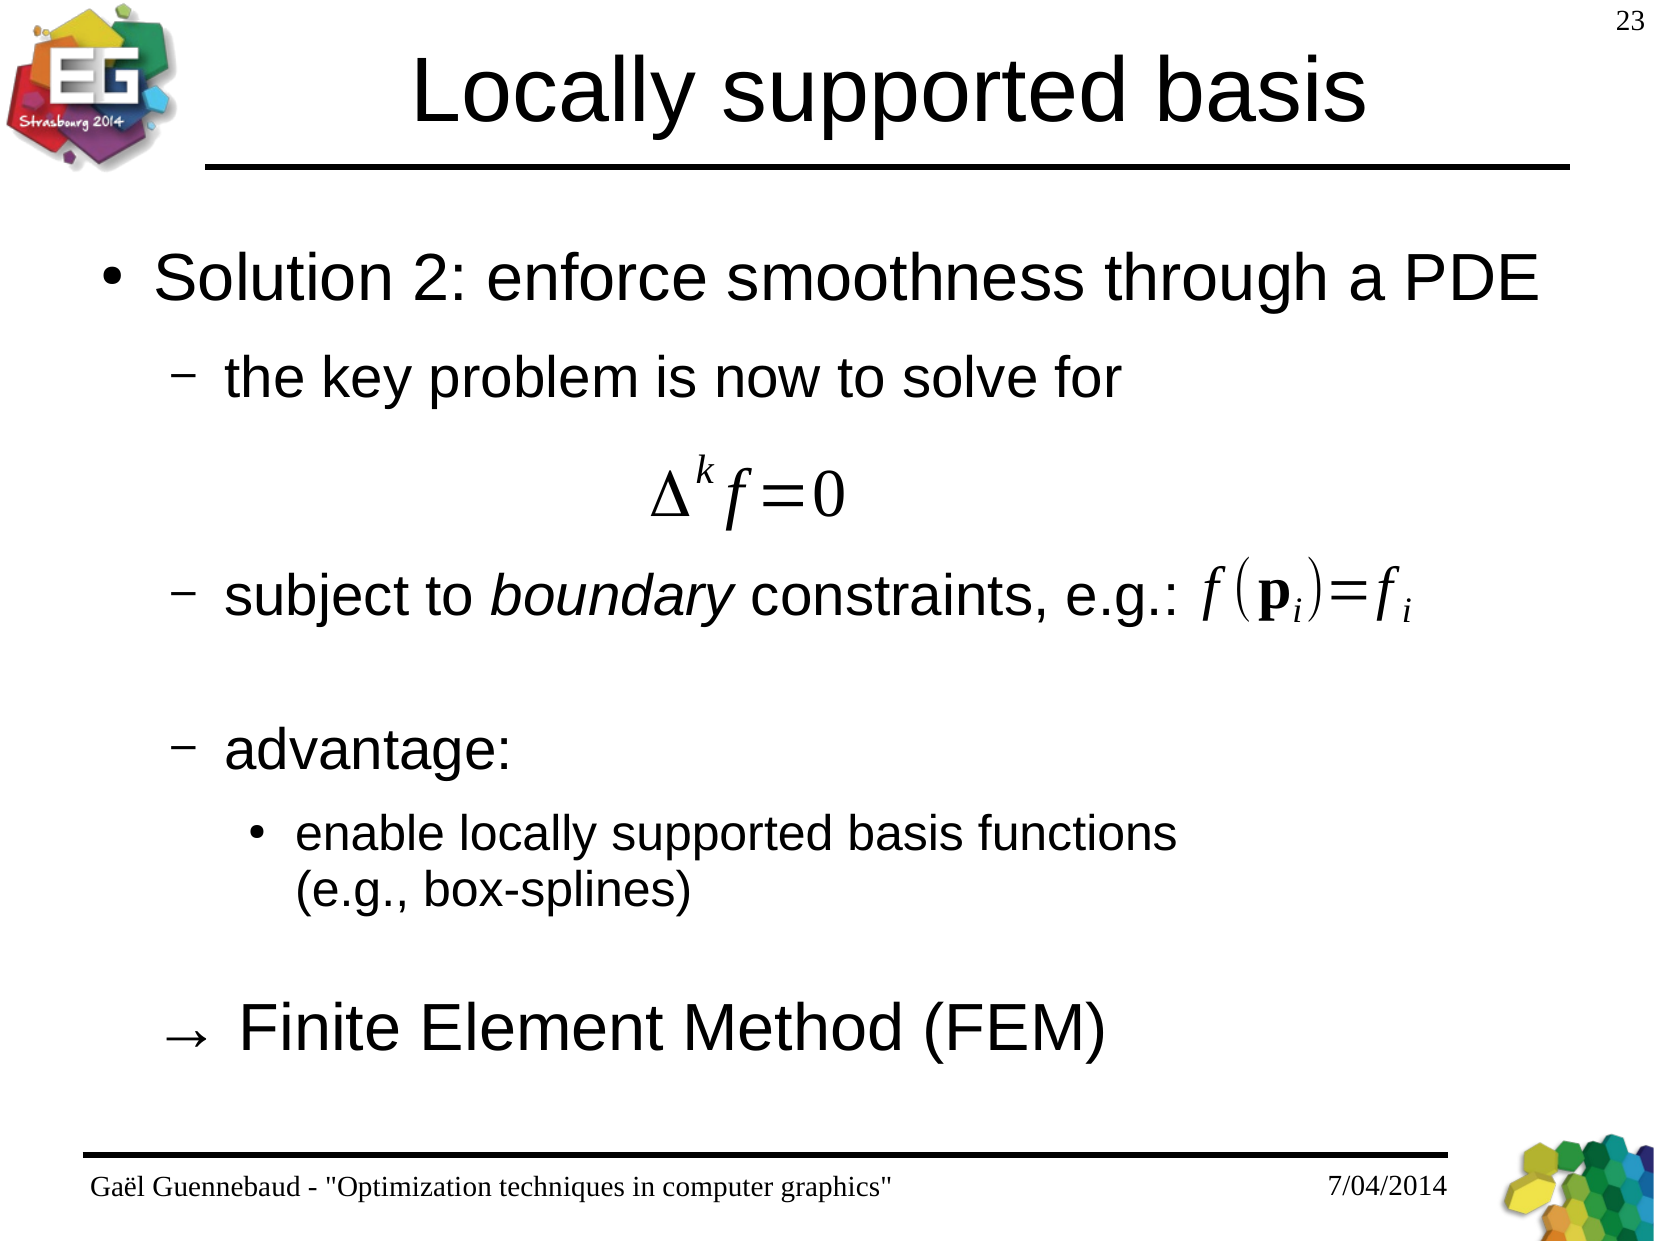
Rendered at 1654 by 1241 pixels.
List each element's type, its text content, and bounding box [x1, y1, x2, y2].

chart [1194, 554, 1420, 631]
picture [0, 0, 180, 180]
title Locally supported basis [210, 31, 1571, 148]
chart [642, 446, 855, 533]
picture [1499, 1128, 1654, 1241]
list Solution 2: enforce smoothness through a PDE the key problem is now to solve for subject to boundary constraints, e.g.: advantage: enable locally supported basis functions (e.g., box-splines) → Finite Element Method (FEM) [82, 240, 1571, 1126]
